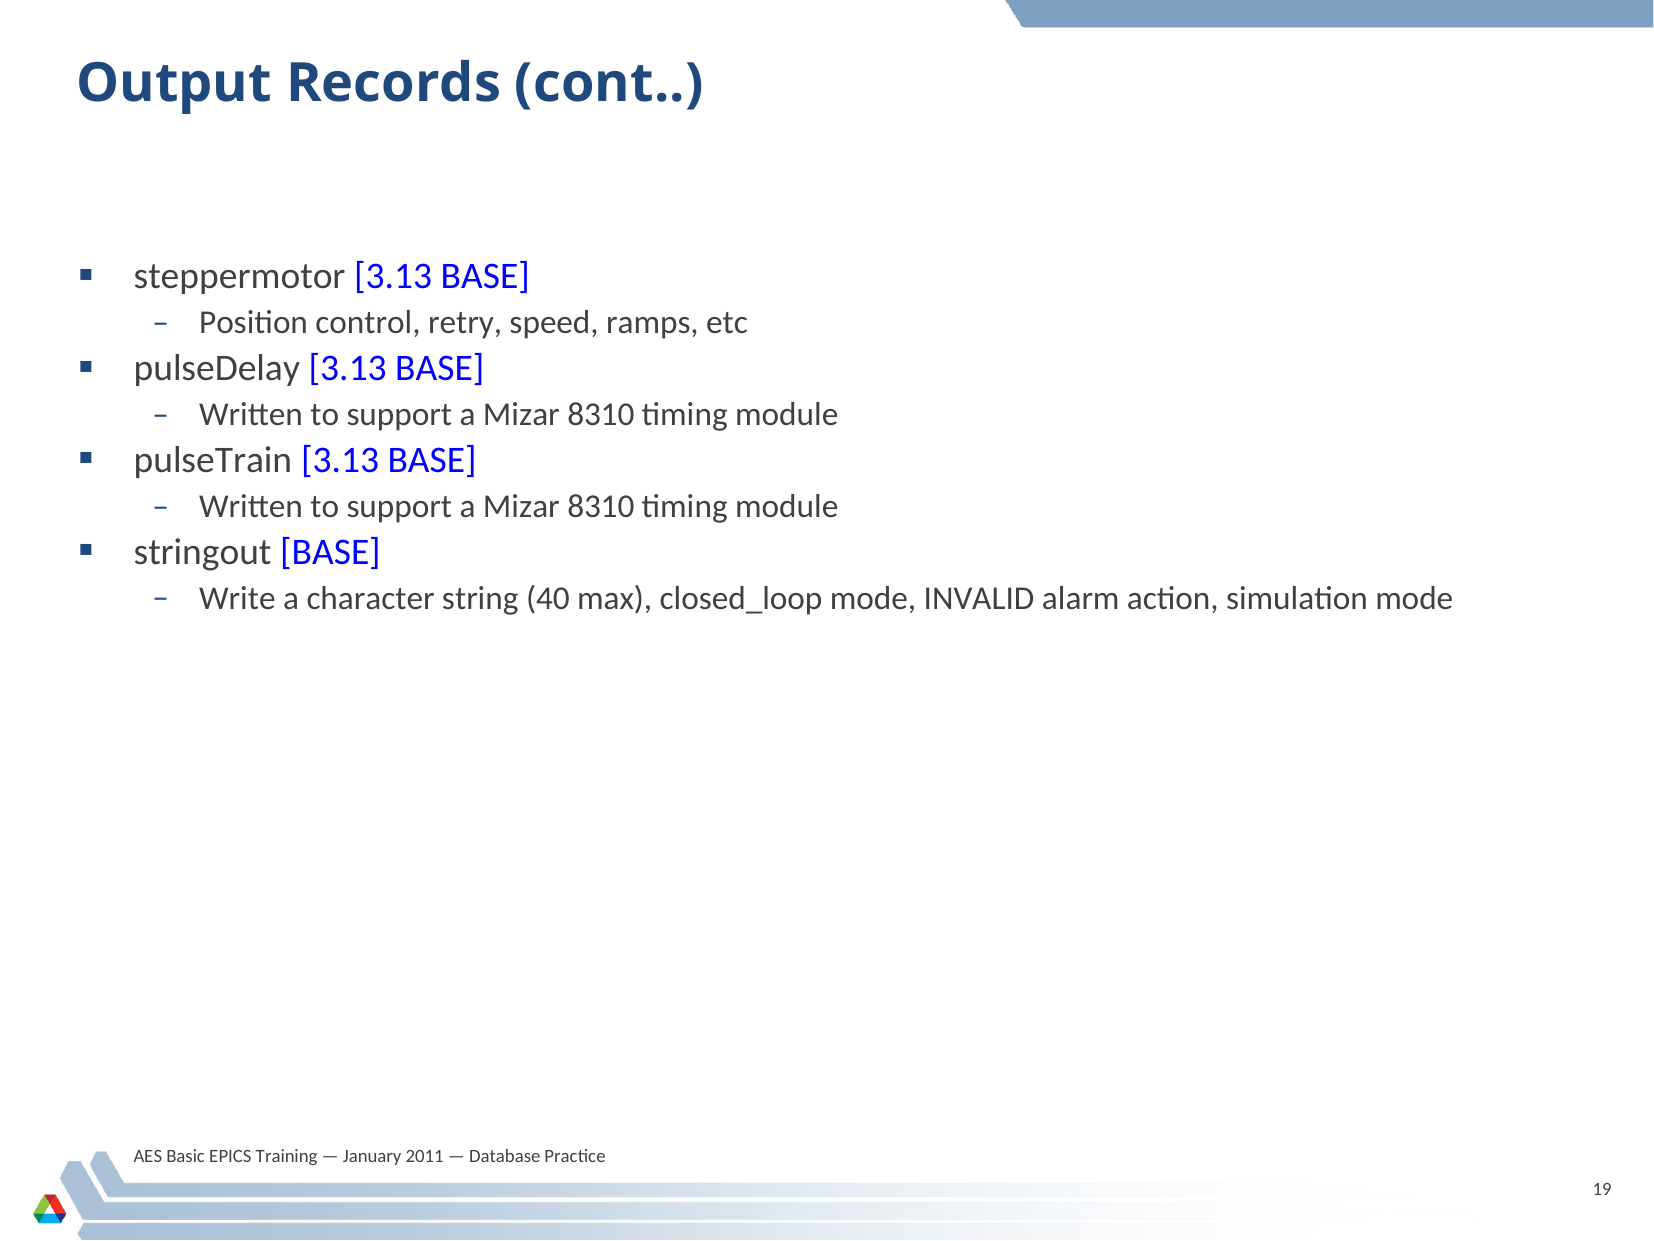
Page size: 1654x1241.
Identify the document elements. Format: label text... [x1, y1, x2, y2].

list steppermotor [3.13 BASE] Position control, retry, speed, ramps, etc pulseDelay [3.13 BASE] Written to support a Mizar 8310 timing module pulseTrain [3.13 BASE] Written to support a Mizar 8310 timing module stringout [BASE] Write a character string (40 max), closed_loop mode, INVALID alarm action, simulation mode [62, 253, 1498, 815]
title Output Records (cont..) [61, 51, 1500, 123]
picture [0, 1143, 1654, 1240]
picture [0, 0, 1654, 29]
